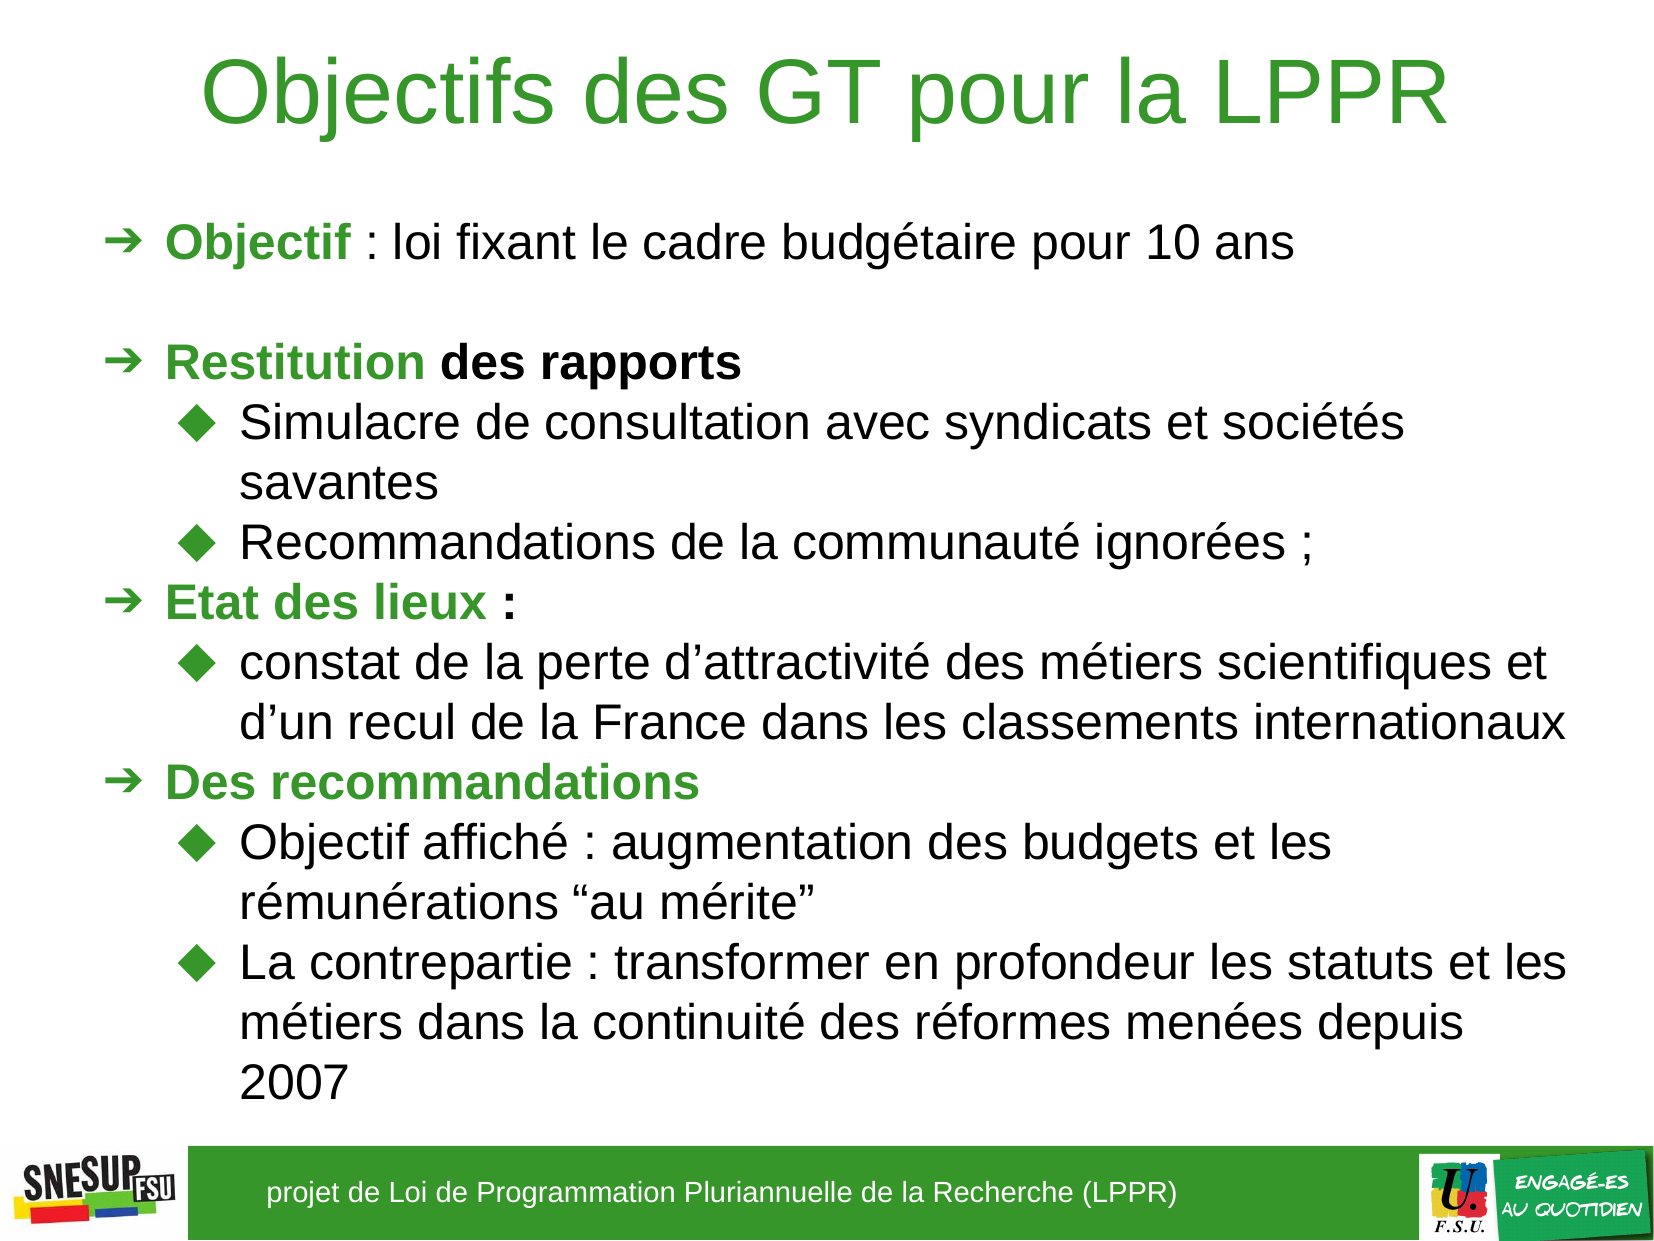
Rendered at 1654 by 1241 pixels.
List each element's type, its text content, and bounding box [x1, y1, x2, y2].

text_box Objectif : loi fixant le cadre budgétaire pour 10 ans Restitution des rapports Simulacre de consultation avec syndicats et sociétés savantes Recommandations de la communauté ignorées ; Etat des lieux : constat de la perte d’attractivité des métiers scientifiques et d’un recul de la France dans les classements internationaux Des recommandations Objectif affiché : augmentation des budgets et les rémunérations “au mérite” La contrepartie : transformer en profondeur les statuts et les métiers dans la continuité des réformes menées depuis 2007 [75, 194, 1601, 1136]
picture [0, 1145, 188, 1240]
picture [1419, 1145, 1654, 1241]
text_box Objectifs des GT pour la LPPR [0, 0, 1654, 175]
